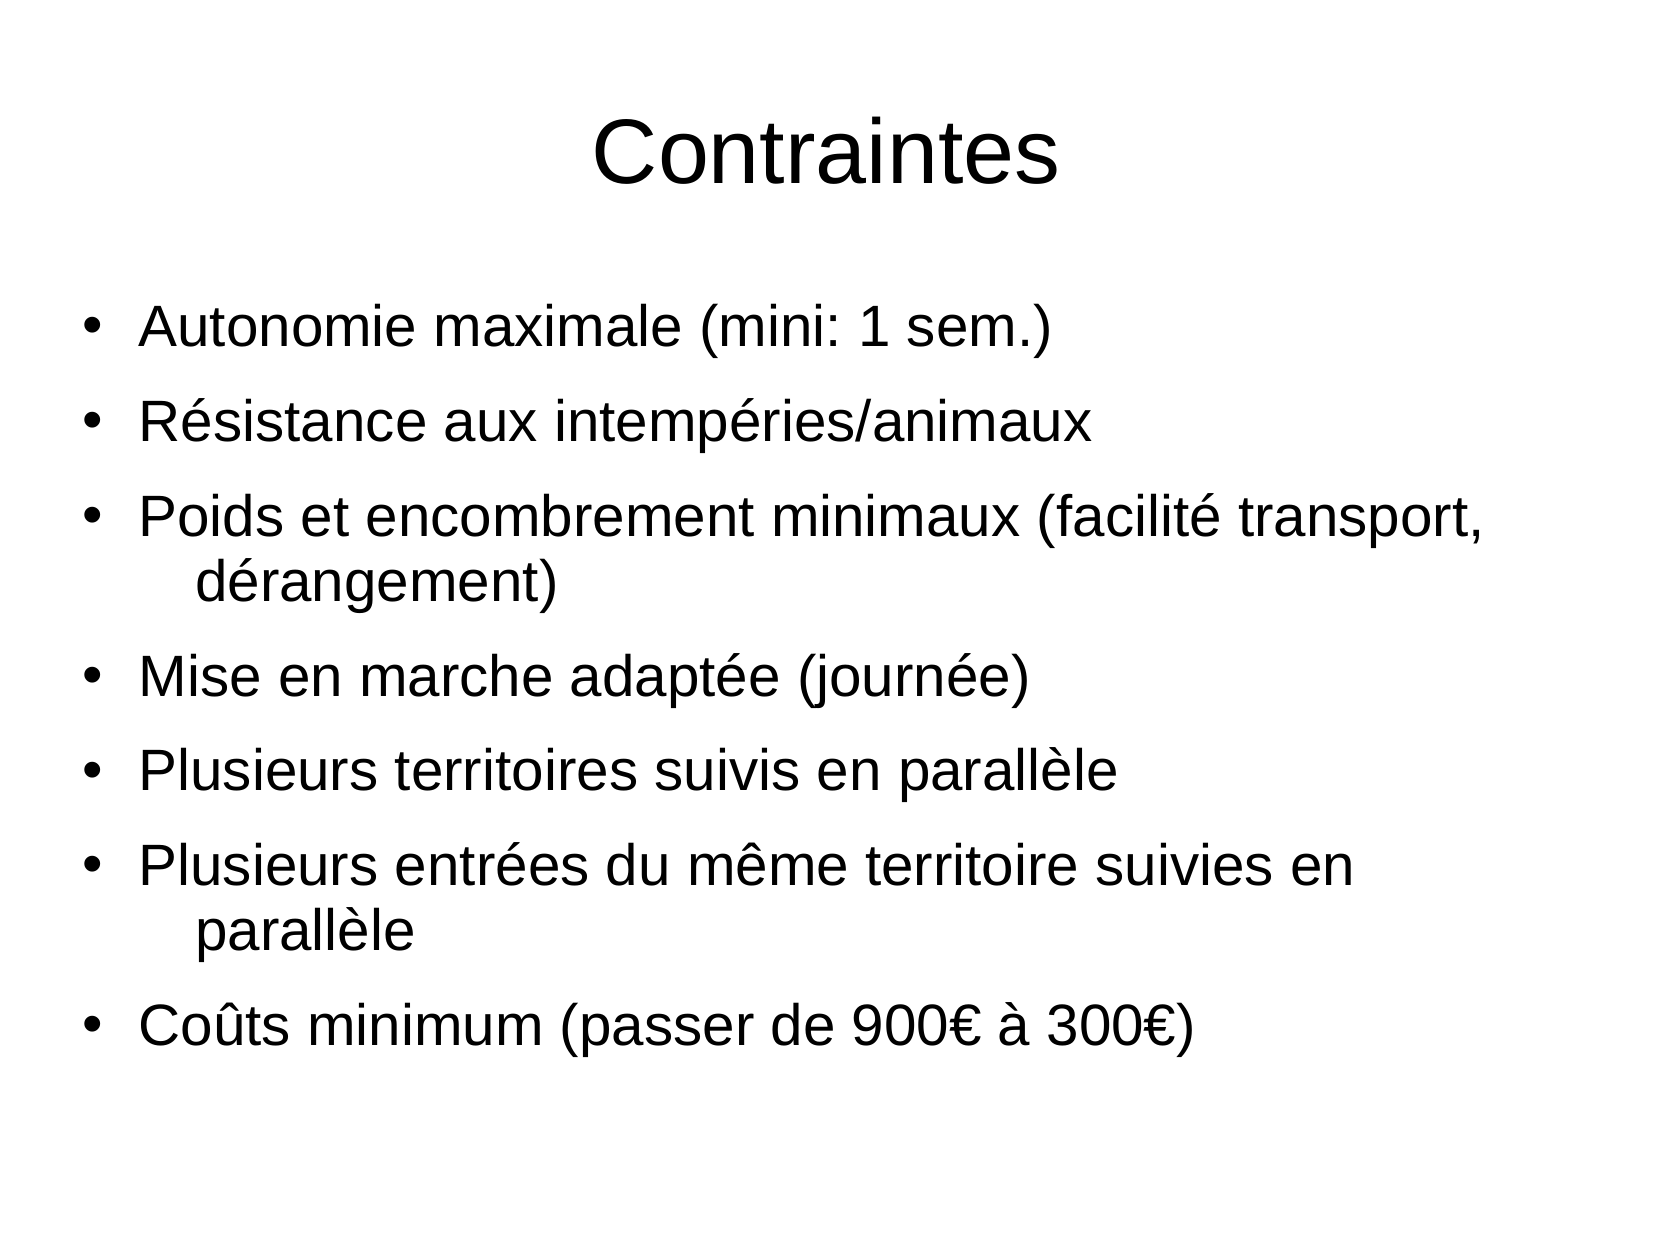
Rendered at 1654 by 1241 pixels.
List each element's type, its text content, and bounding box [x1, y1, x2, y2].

title Contraintes [82, 49, 1571, 257]
list Autonomie maximale (mini: 1 sem.) Résistance aux intempéries/animaux Poids et encombrement minimaux (facilité transport, dérangement) Mise en marche adaptée (journée) Plusieurs territoires suivis en parallèle Plusieurs entrées du même territoire suivies en parallèle Coûts minimum (passer de 900€ à 300€) [82, 290, 1538, 1010]
